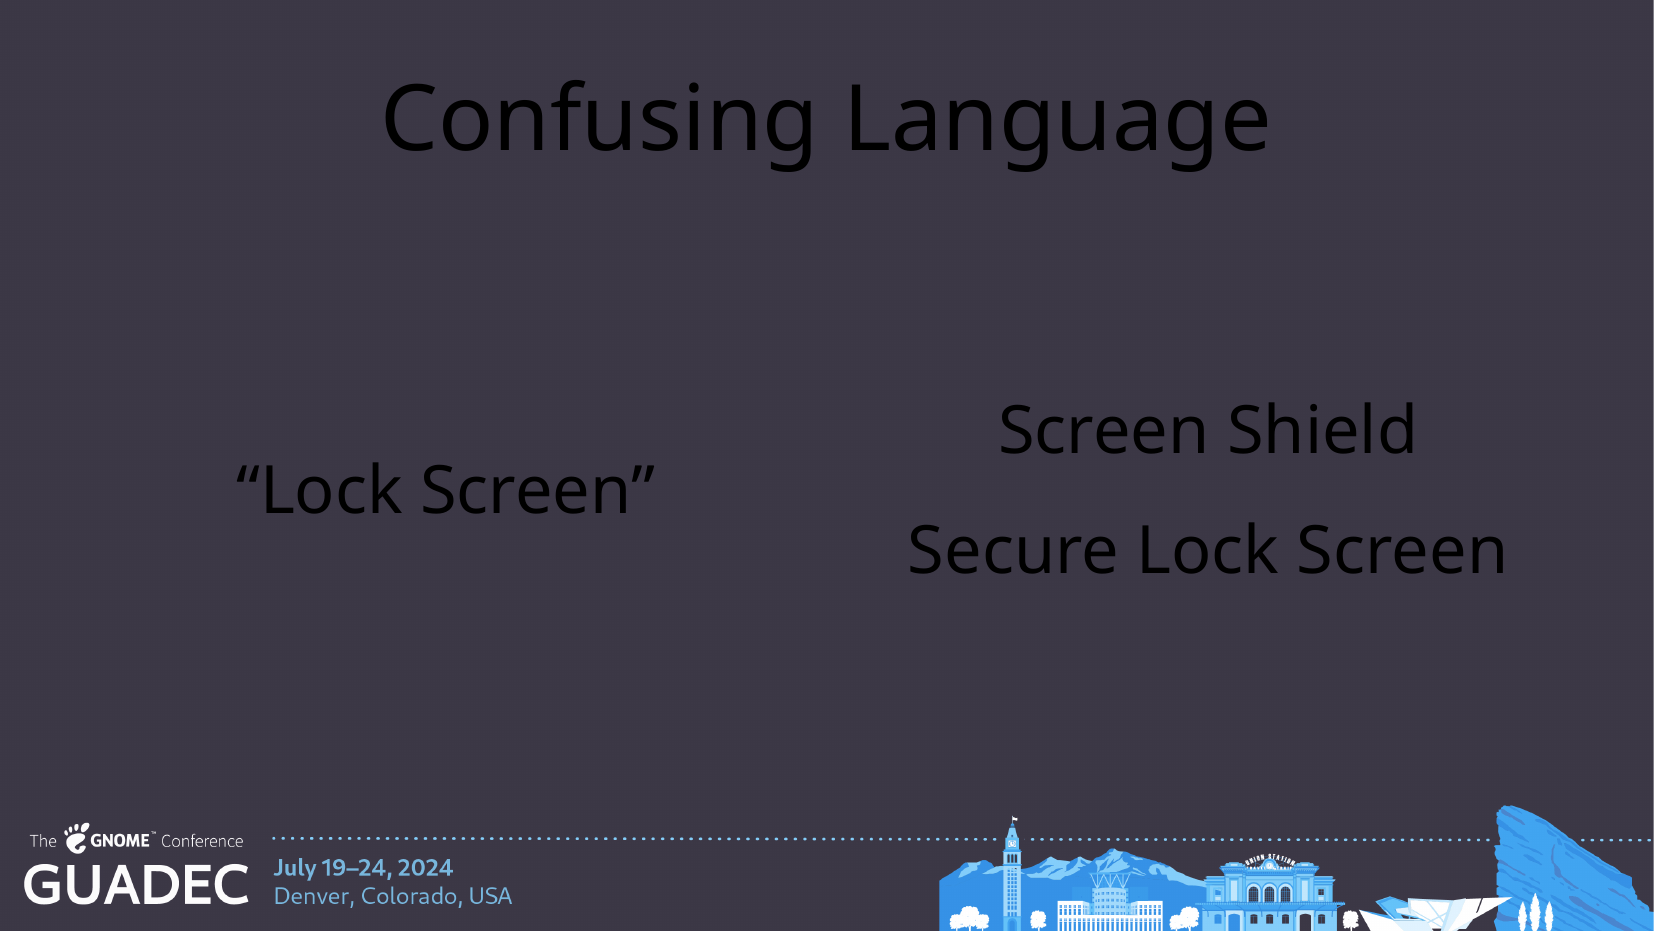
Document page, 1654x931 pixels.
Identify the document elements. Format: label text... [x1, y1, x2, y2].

list Screen Shield Secure Lock Screen [845, 217, 1572, 758]
list “Lock Screen” [82, 217, 809, 758]
picture [0, 0, 1654, 931]
title Confusing Language [82, 37, 1571, 193]
